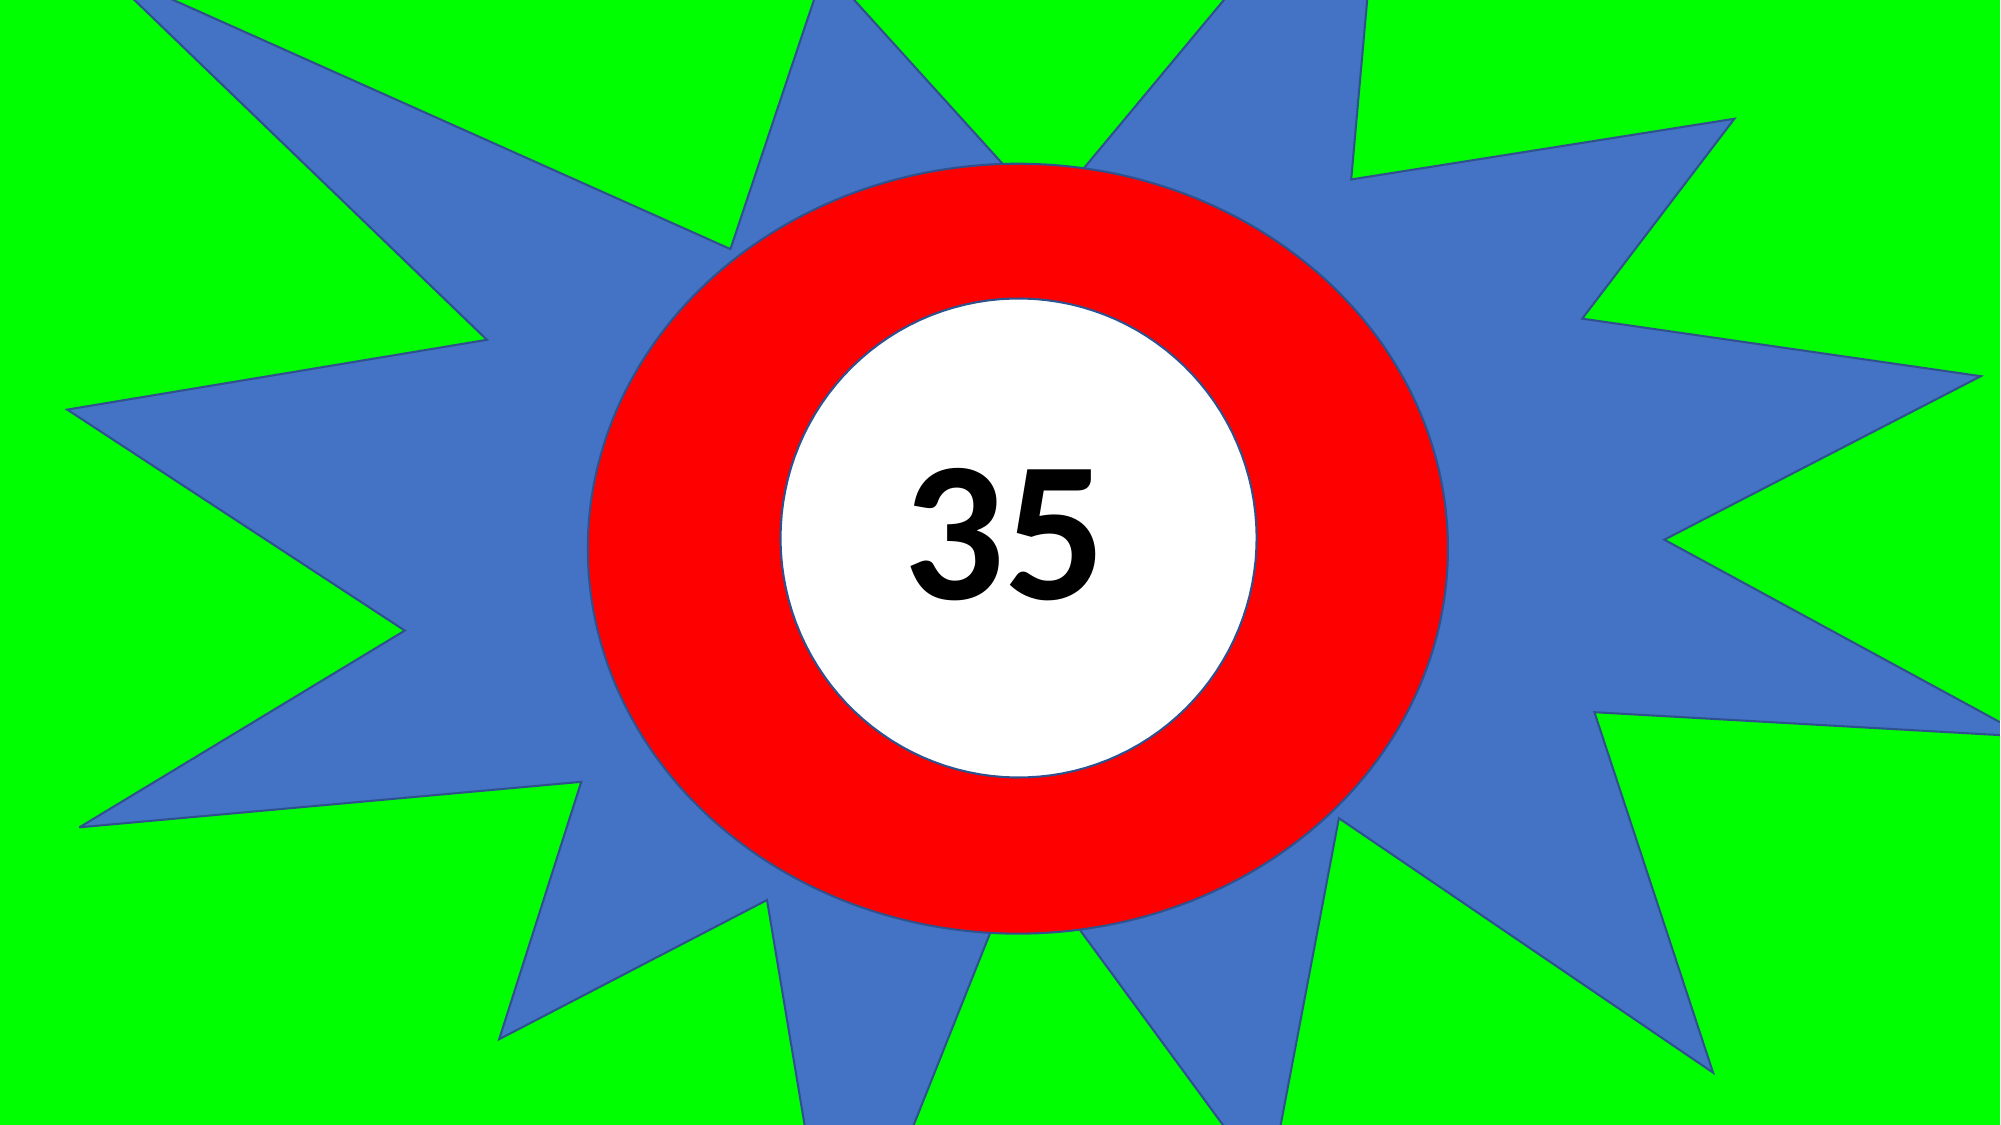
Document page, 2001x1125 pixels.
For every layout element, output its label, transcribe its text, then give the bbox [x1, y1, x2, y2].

text_box [67, 0, 2000, 1125]
text_box 35 [888, 391, 1206, 650]
